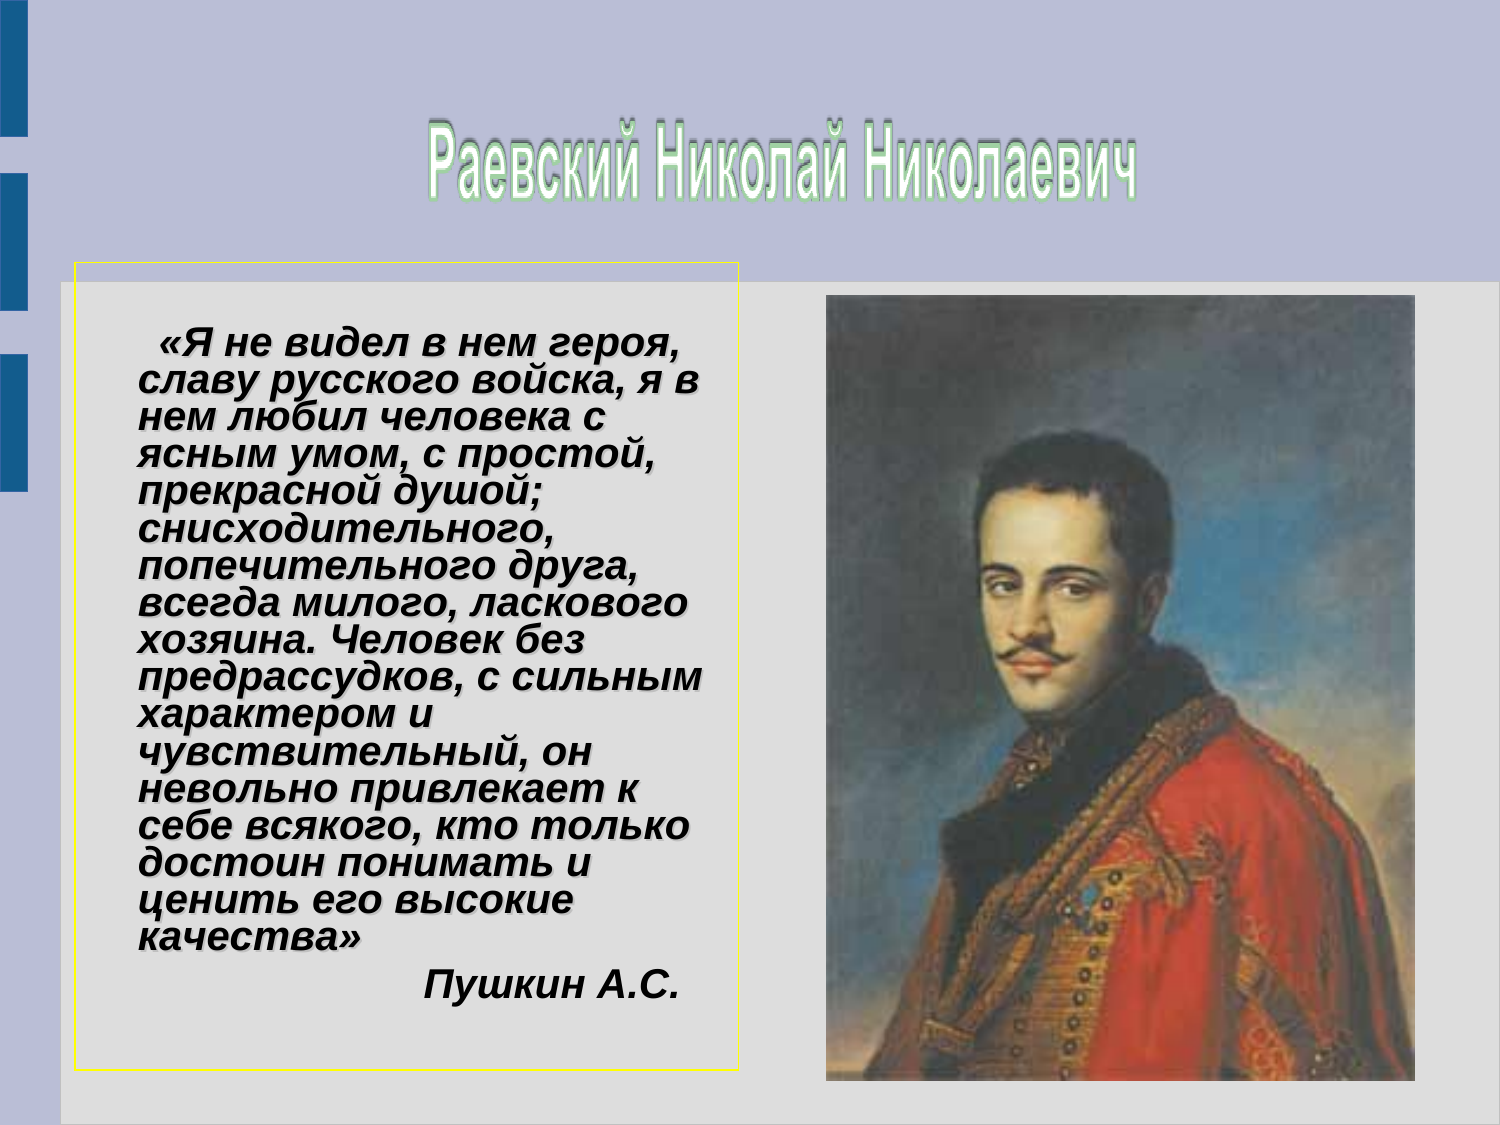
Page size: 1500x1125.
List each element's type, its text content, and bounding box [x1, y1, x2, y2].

list «Я не видел в нем героя, славу русского войска, я в нем любил человека с ясным умом, с простой, прекрасной душой; снисходительного, попечительного друга, всегда милого, ласкового хозяина. Человек без предрассудков, с сильным характером и чувствительный, он невольно привлекает к себе всякого, кто только достоин понимать и ценить его высокие качества» Пушкин А.С. [75, 262, 739, 1071]
picture [177, 58, 1388, 237]
picture [826, 295, 1415, 1081]
